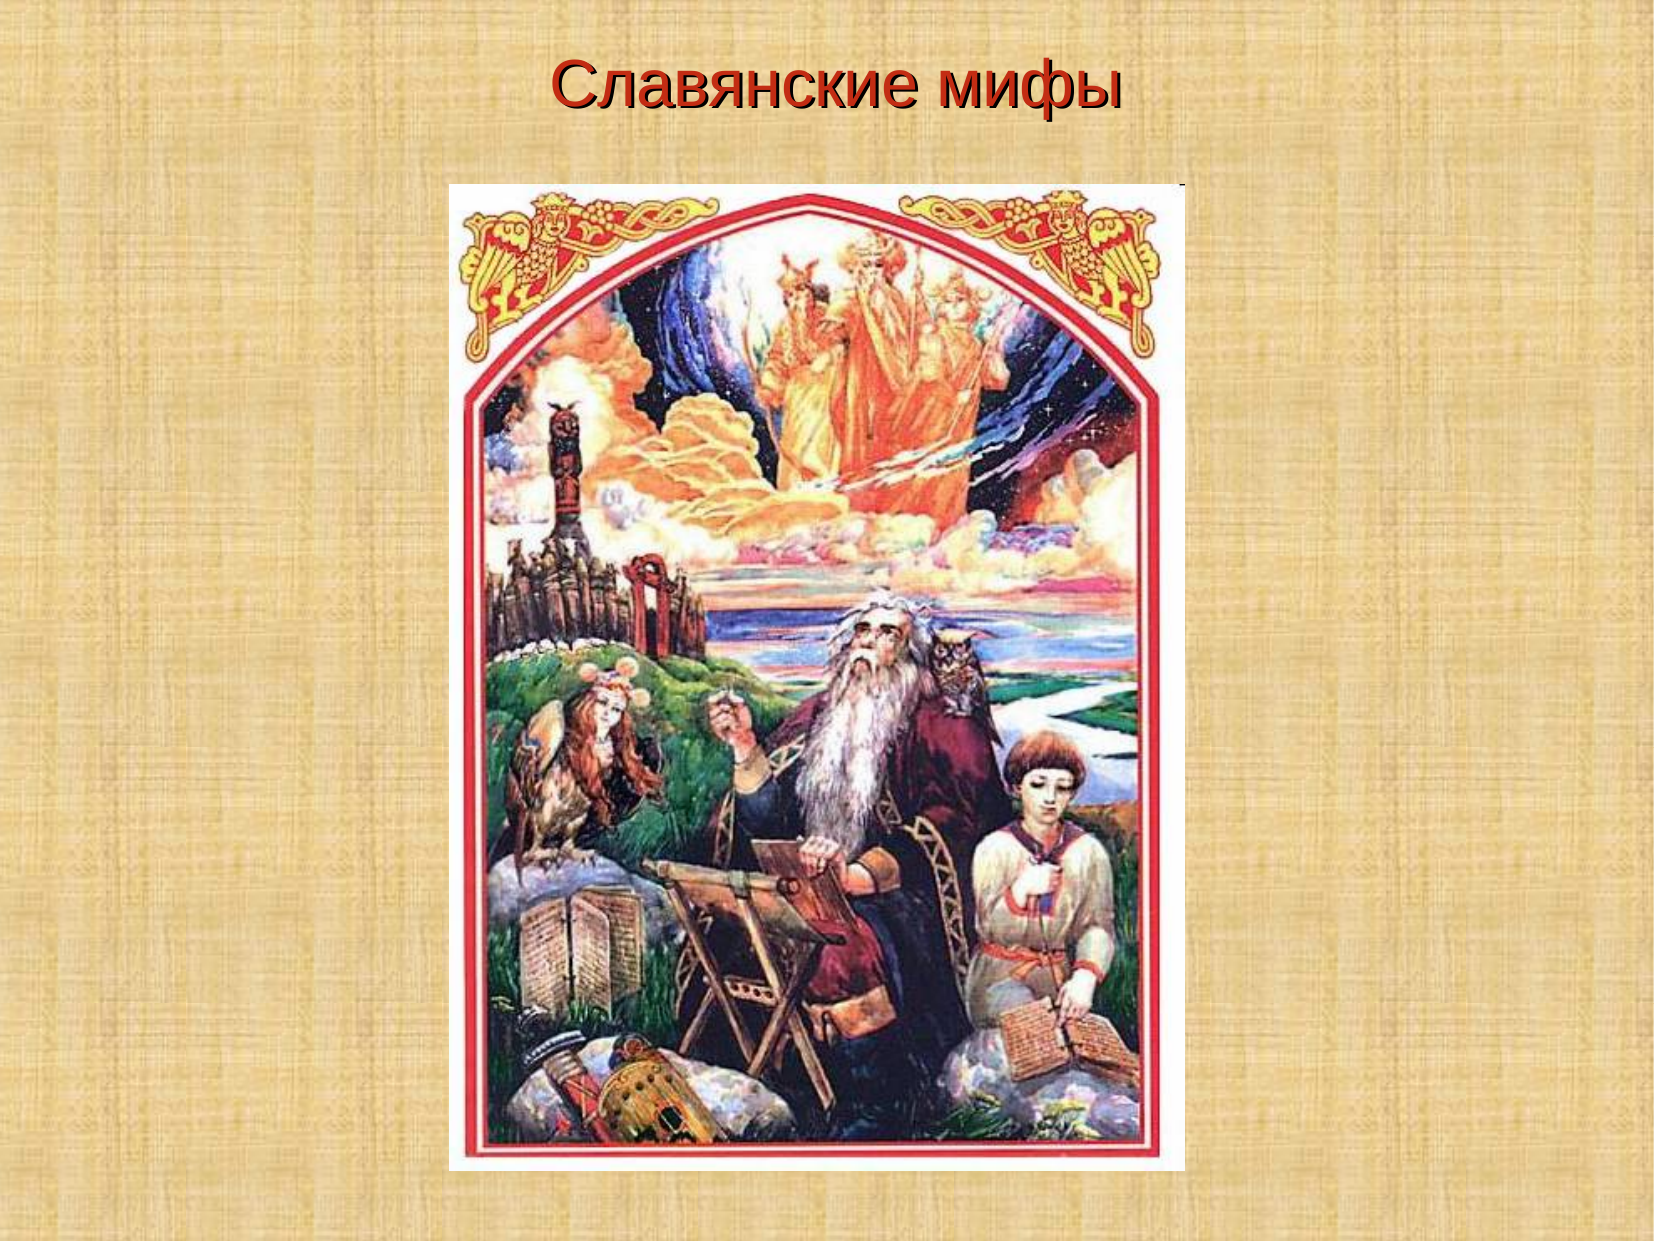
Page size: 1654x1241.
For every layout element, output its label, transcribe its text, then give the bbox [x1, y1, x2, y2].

picture [0, 0, 1654, 1241]
text_box Славянские мифы [58, 7, 1615, 152]
